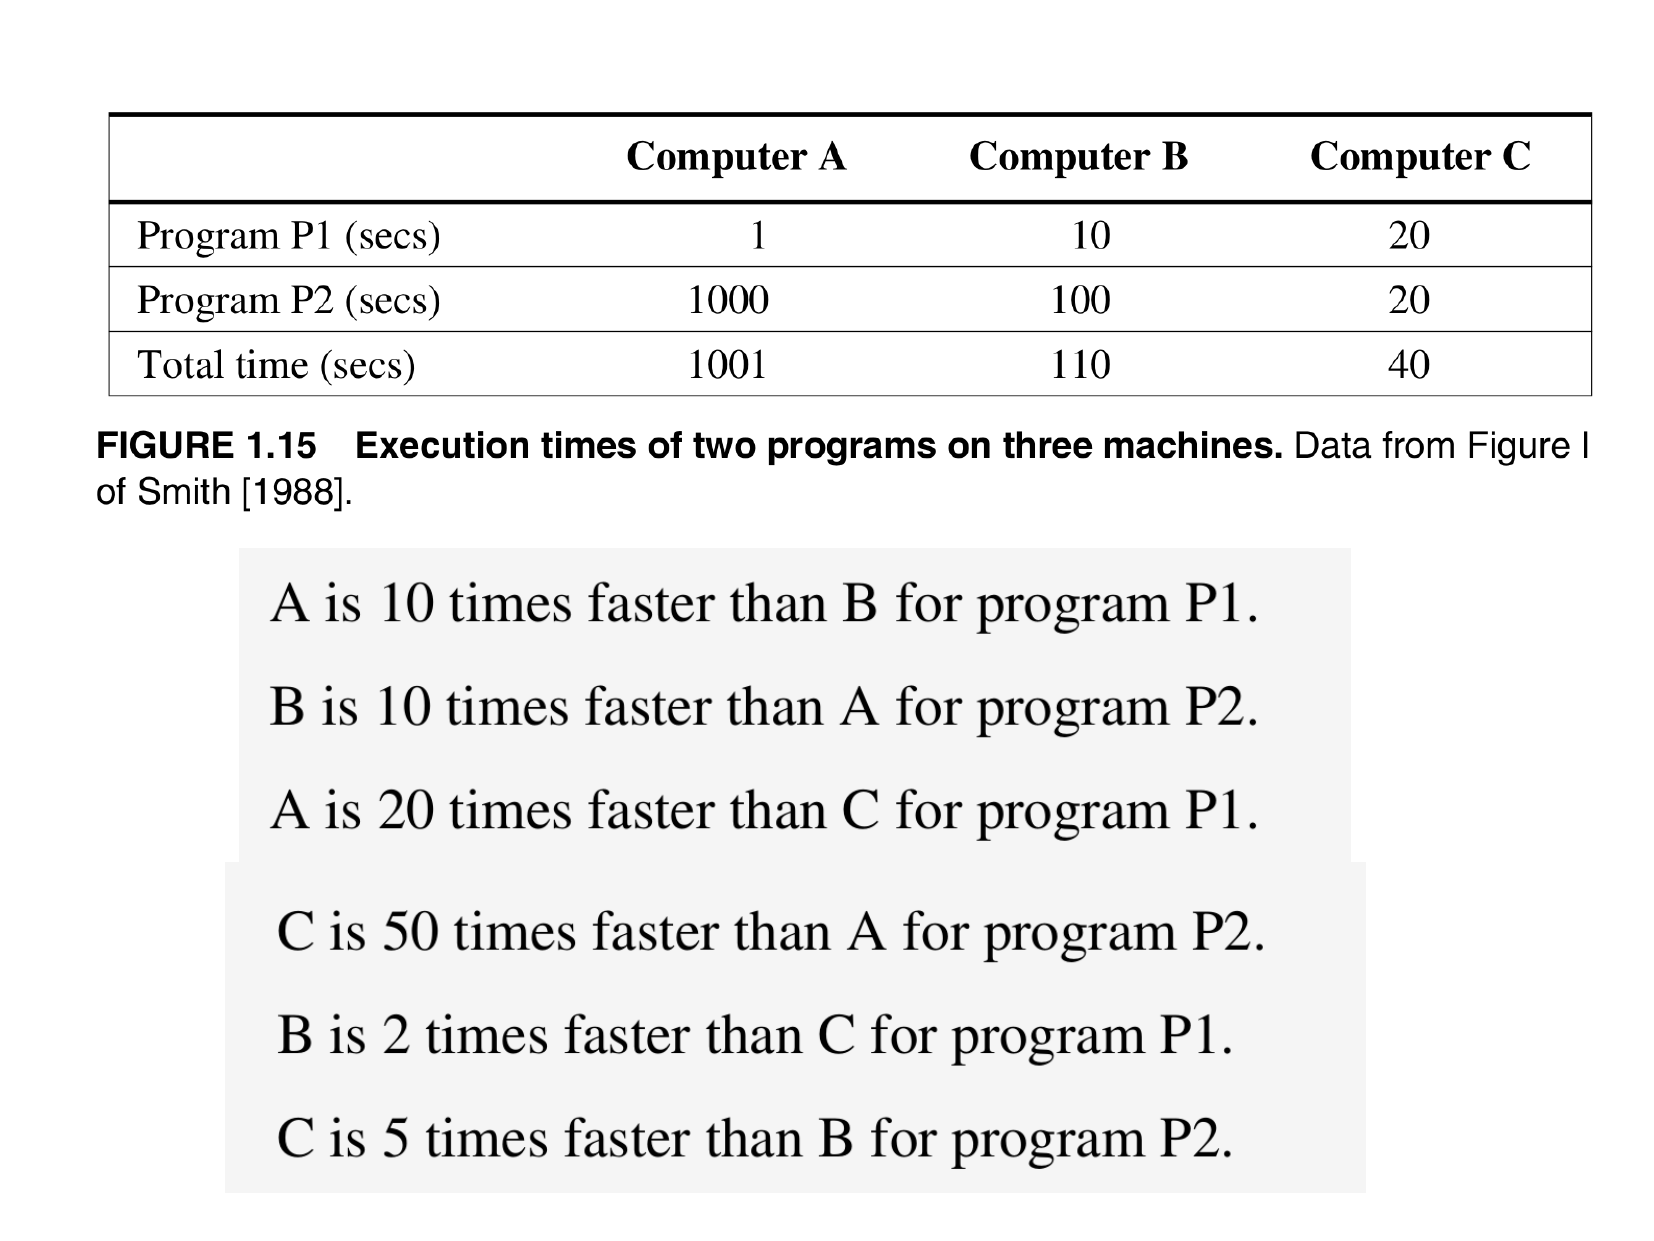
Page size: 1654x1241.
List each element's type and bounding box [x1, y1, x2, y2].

picture [225, 548, 1366, 1193]
picture [77, 70, 1613, 522]
